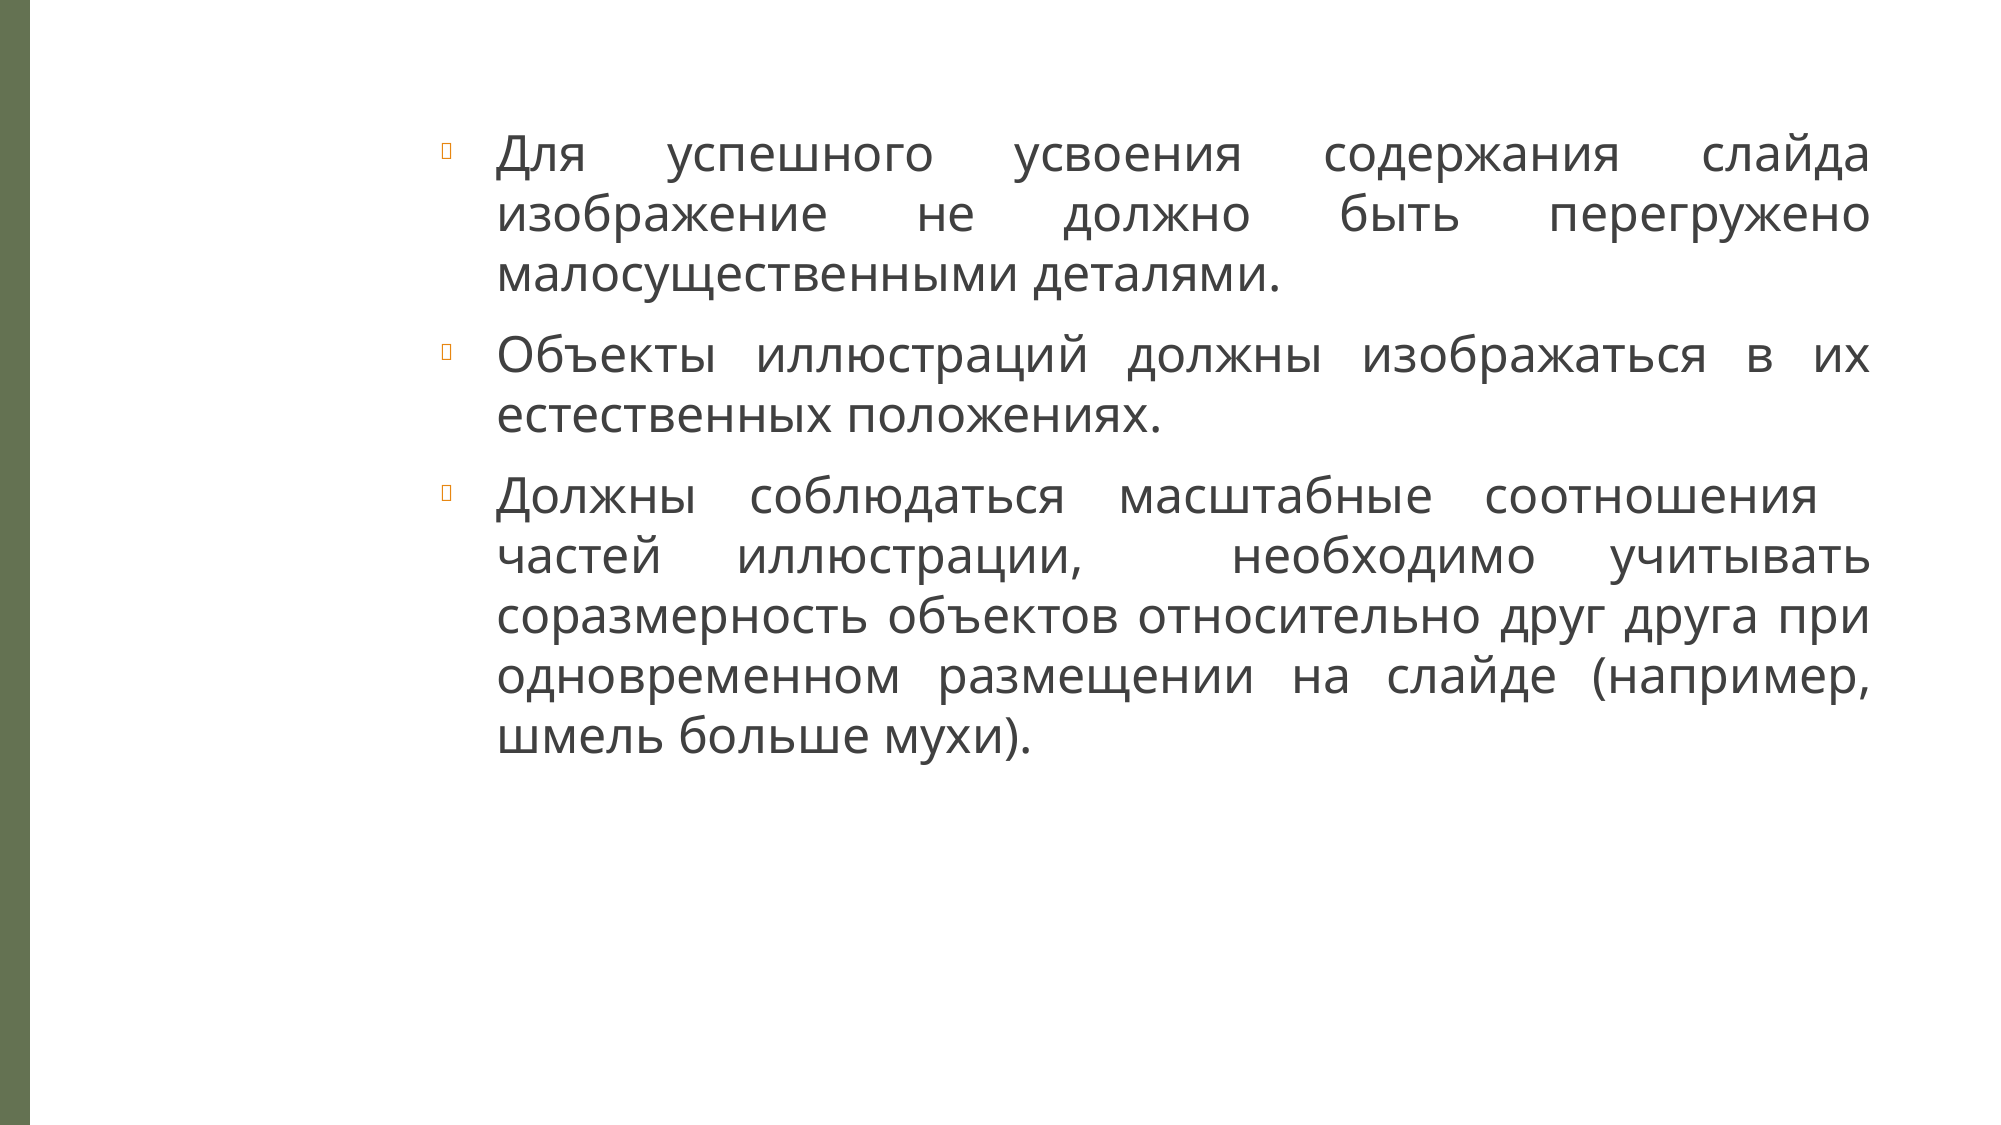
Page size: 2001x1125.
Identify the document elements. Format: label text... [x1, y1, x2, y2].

list Для успешного усвоения содержания слайда изображение не должно быть перегружено малосущественными деталями. Объекты иллюстраций должны изображаться в их естественных положениях. Должны соблюдаться масштабные соотношения частей иллюстрации, необходимо учитывать соразмерность объектов относительно друг друга при одновременном размещении на слайде (например, шмель больше мухи). [424, 106, 1888, 872]
